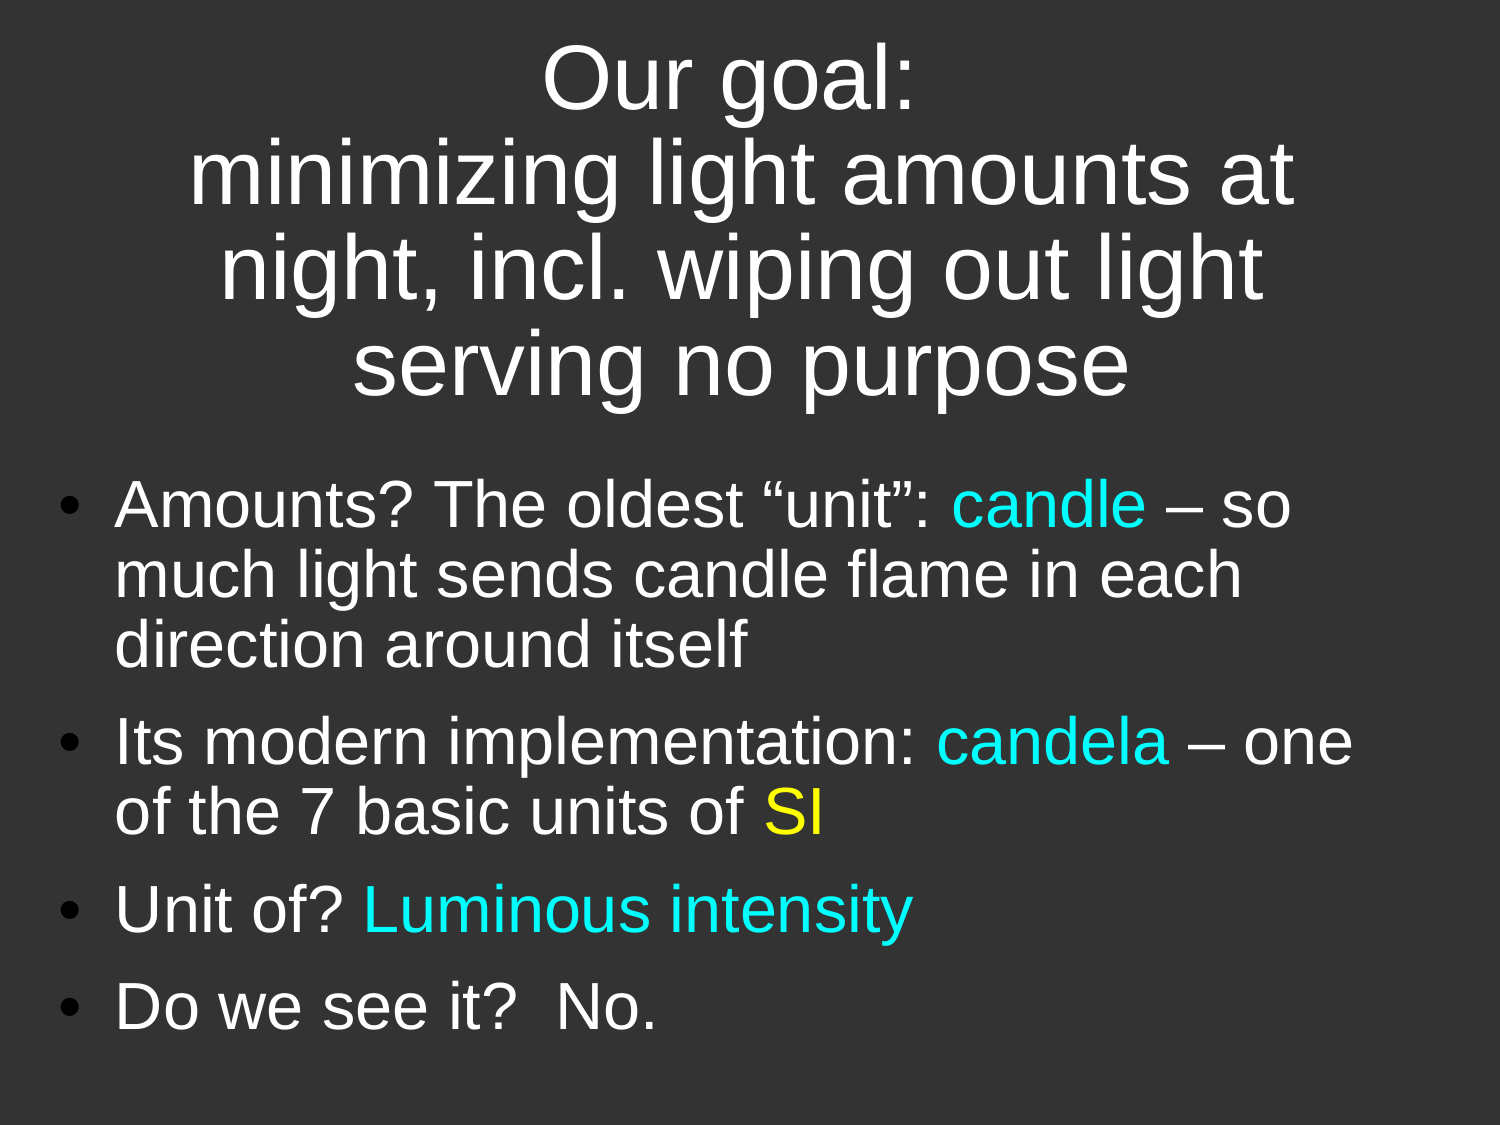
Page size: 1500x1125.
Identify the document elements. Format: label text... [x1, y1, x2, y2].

list Amounts? The oldest “unit”: candle – so much light sends candle flame in each direction around itself Its modern implementation: candela – one of the 7 basic units of SI Unit of? Luminous intensity Do we see it? No. [59, 472, 1409, 1125]
title Our goal: minimizing light amounts at night, incl. wiping out light serving no purpose [67, 29, 1418, 419]
